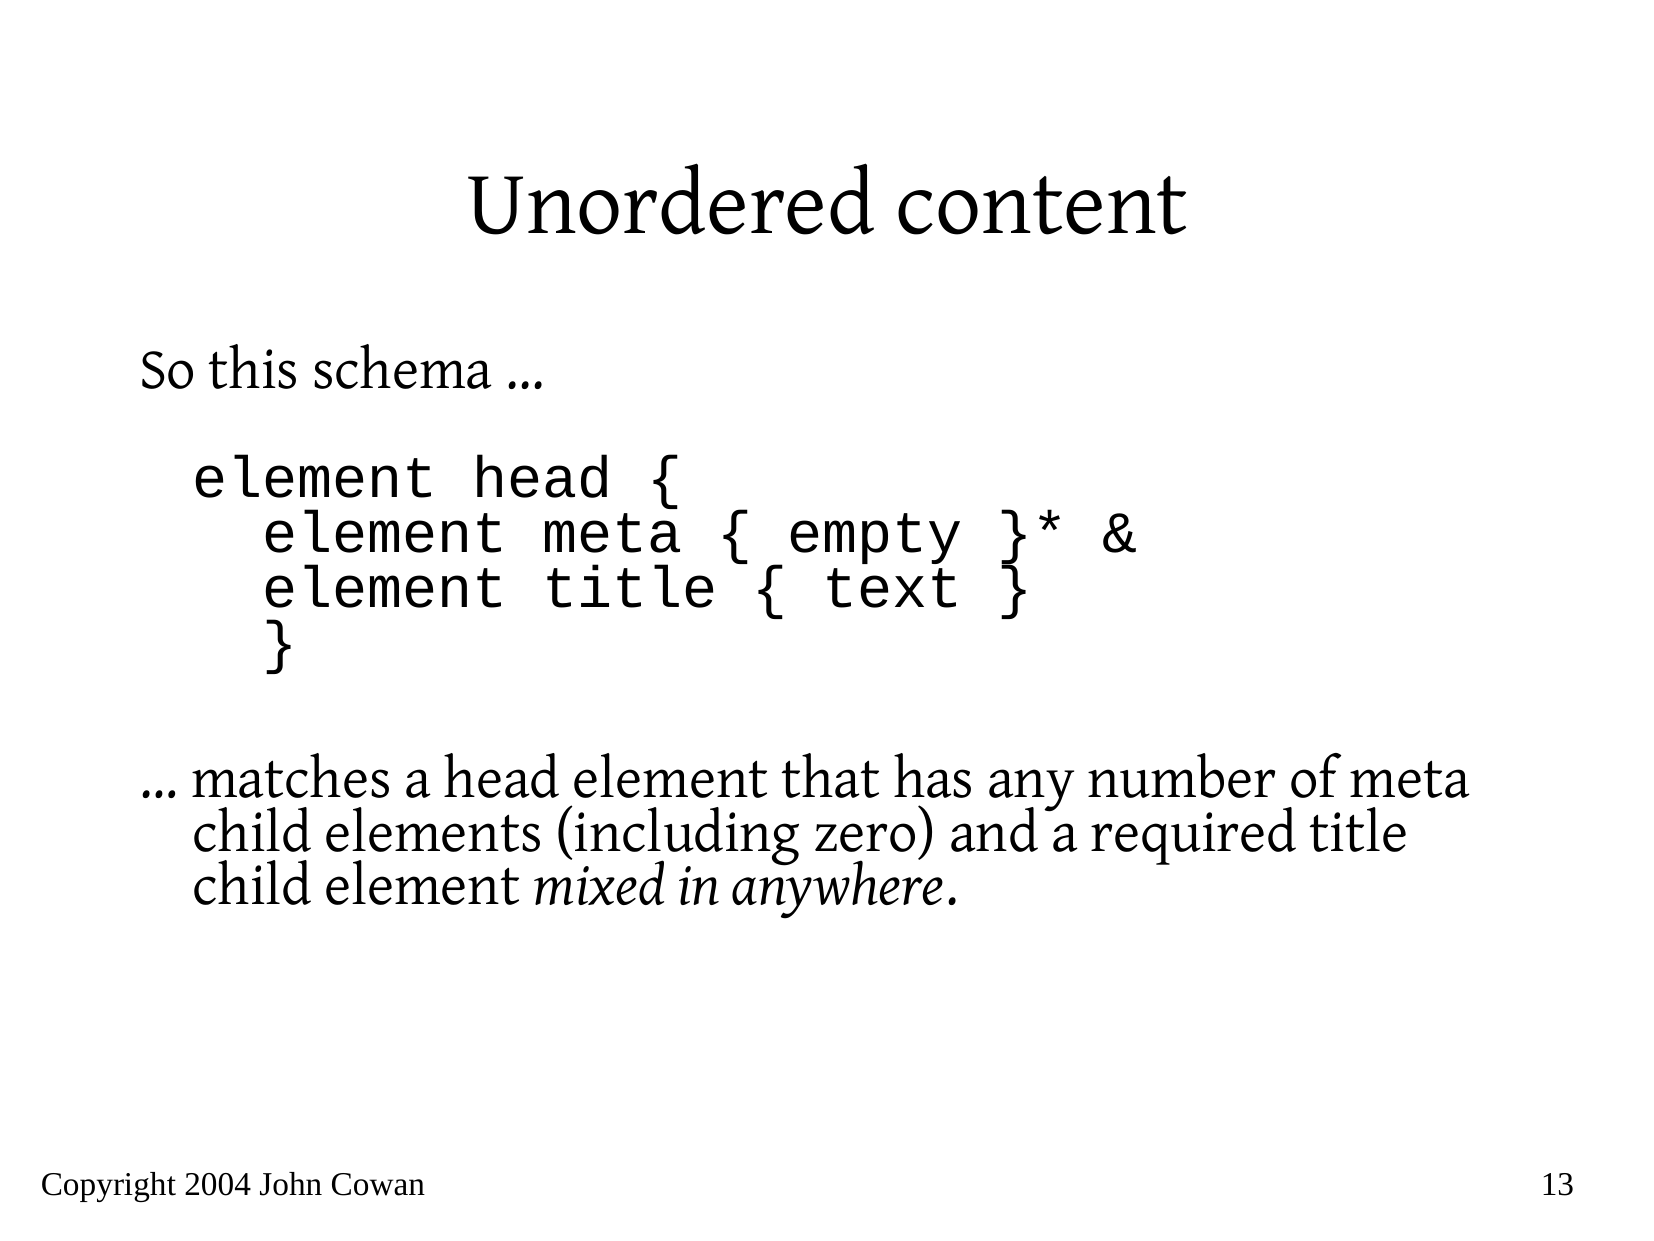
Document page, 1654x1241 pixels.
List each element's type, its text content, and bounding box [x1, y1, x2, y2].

title Unordered content [121, 102, 1534, 311]
list So this schema ... element head { element meta { empty }* & element title { text } } … matches a head element that has any number of meta child elements (including zero) and a required title child element mixed in anywhere. [121, 344, 1534, 1127]
